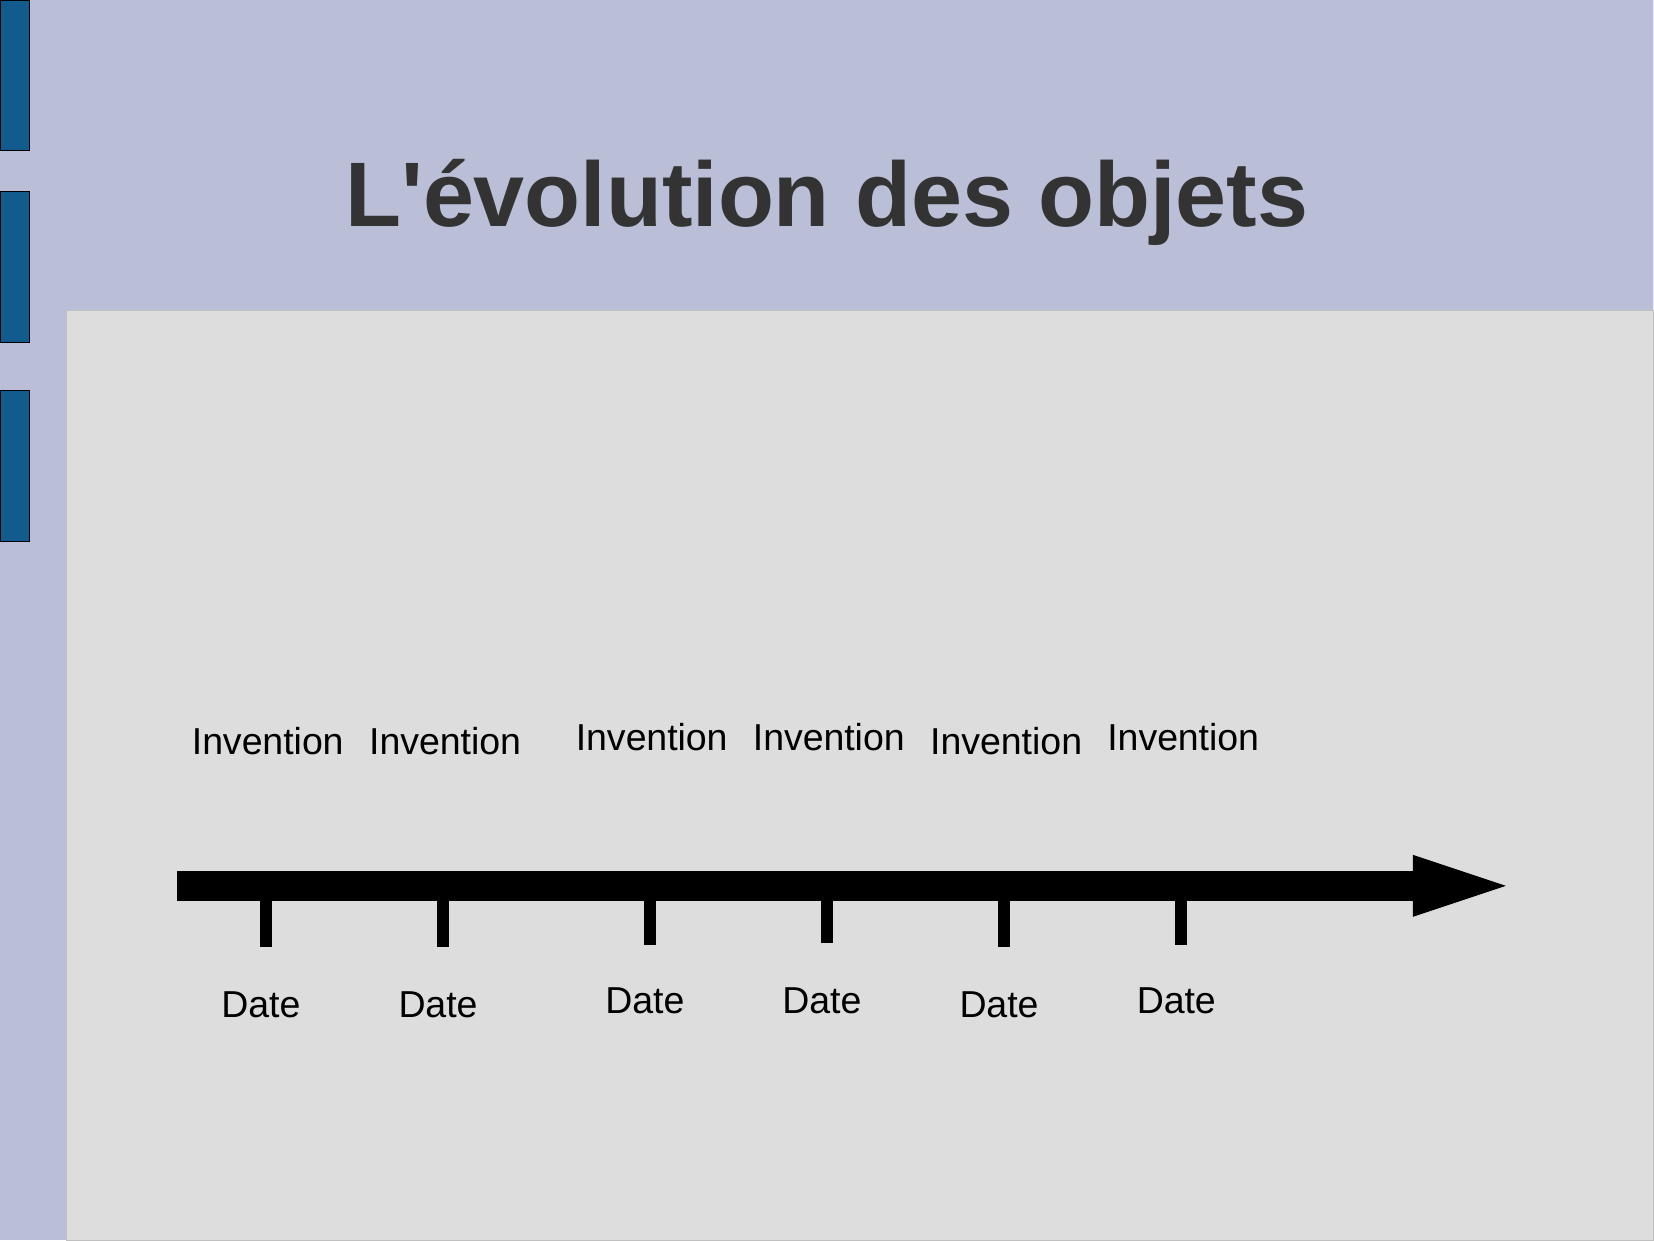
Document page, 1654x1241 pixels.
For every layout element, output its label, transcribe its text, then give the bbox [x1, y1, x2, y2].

list [121, 344, 1534, 1112]
text_box Invention [354, 713, 562, 829]
text_box Invention [177, 713, 354, 829]
text_box Date [767, 972, 916, 1030]
text_box Invention [768, 708, 945, 825]
text_box Date [383, 976, 532, 1034]
text_box Date [944, 976, 1093, 1034]
text_box Date [1122, 972, 1270, 1030]
text_box Date [206, 976, 355, 1034]
text_box Date [590, 972, 739, 1030]
text_box Invention [561, 708, 768, 825]
title L'évolution des objets [121, 98, 1534, 291]
text_box Invention [1092, 708, 1300, 825]
text_box Invention [915, 713, 1123, 829]
